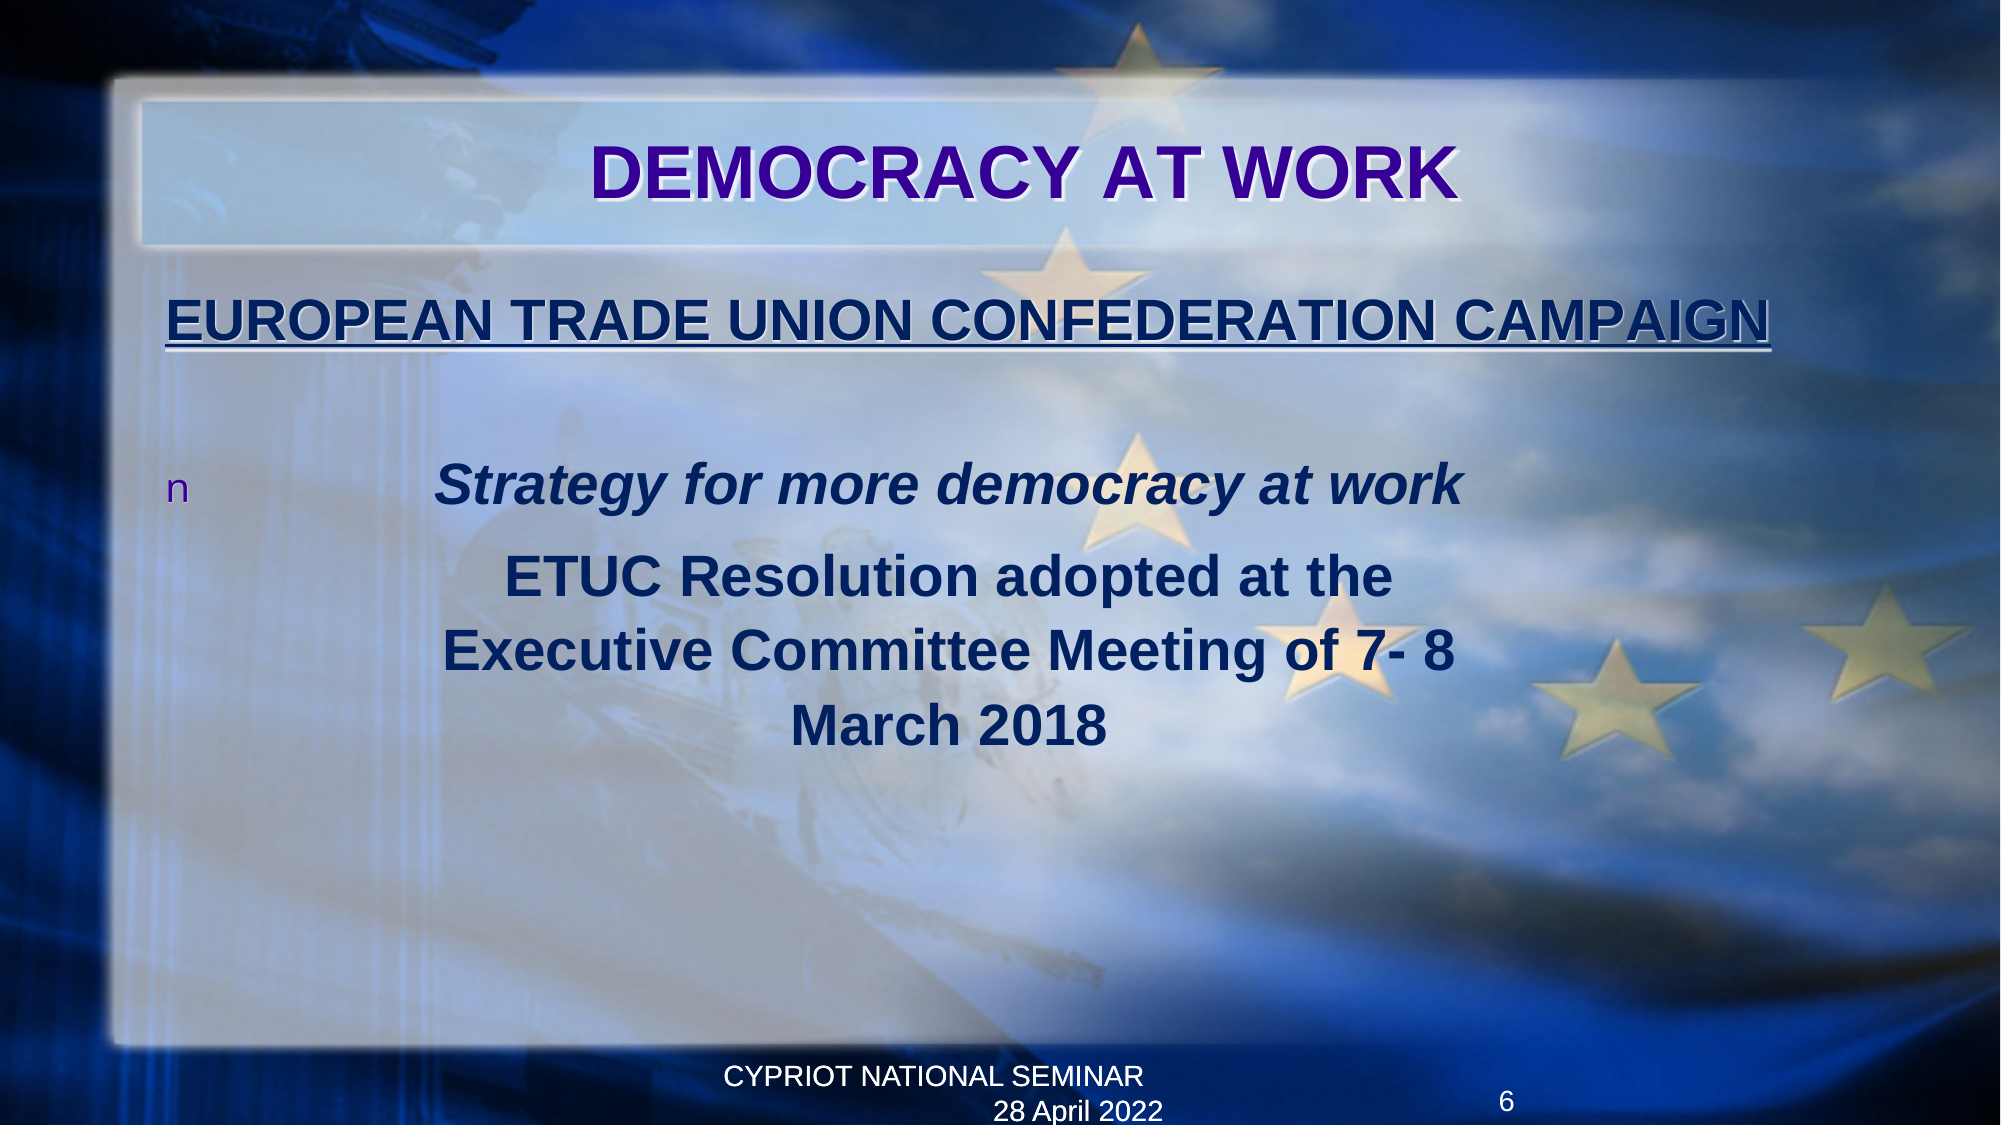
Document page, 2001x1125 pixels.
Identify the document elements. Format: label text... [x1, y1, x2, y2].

text_box CYPRIOT NATIONAL SEMINAR 28 April 2022 [708, 1050, 1342, 1125]
text_box Strategy for more democracy at work ETUC Resolution adopted at the Executive Committee Meeting of 7- 8 March 2018 [416, 357, 1484, 768]
list EUROPEAN TRADE UNION CONFEDERATION CAMPAIGN [150, 275, 1900, 1026]
title DEMOCRACY AT WORK [150, 87, 1900, 251]
text_box [1483, 1050, 1901, 1125]
